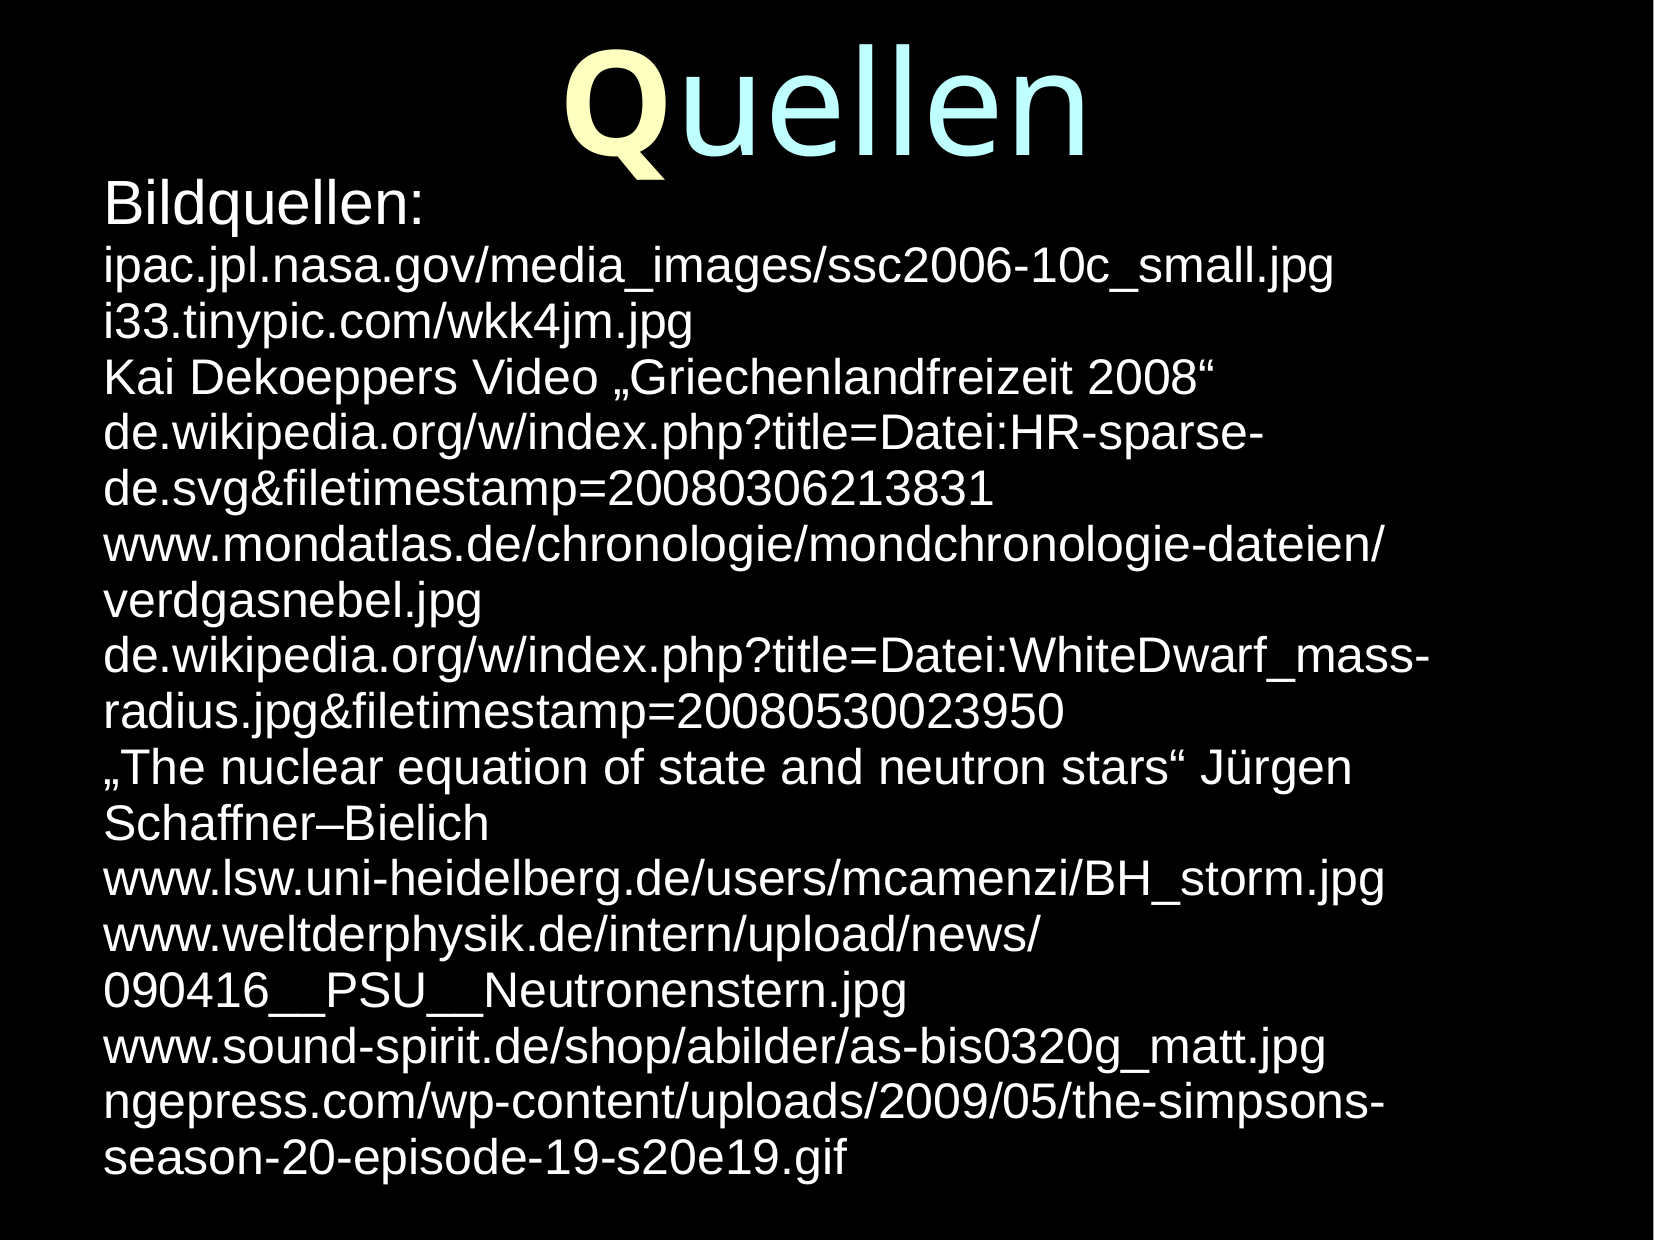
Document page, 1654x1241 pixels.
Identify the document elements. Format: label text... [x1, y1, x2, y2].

title Quellen [82, 17, 1571, 180]
text_box Bildquellen: ipac.jpl.nasa.gov/media_images/ssc2006-10c_small.jpg i33.tinypic.com/wkk4jm.jpg Kai Dekoeppers Video „Griechenlandfreizeit 2008“ de.wikipedia.org/w/index.php?title=Datei:HR-sparse-de.svg&filetimestamp=20080306213831 www.mondatlas.de/chronologie/mondchronologie-dateien/verdgasnebel.jpg de.wikipedia.org/w/index.php?title=Datei:WhiteDwarf_mass-radius.jpg&filetimestamp=20080530023950 „The nuclear equation of state and neutron stars“ Jürgen Schaffner–Bielich www.lsw.uni-heidelberg.de/users/mcamenzi/BH_storm.jpg www.weltderphysik.de/intern/upload/news/090416__PSU__Neutronenstern.jpg www.sound-spirit.de/shop/abilder/as-bis0320g_matt.jpg ngepress.com/wp-content/uploads/2009/05/the-simpsons-season-20-episode-19-s20e19.gif [88, 160, 1565, 1193]
